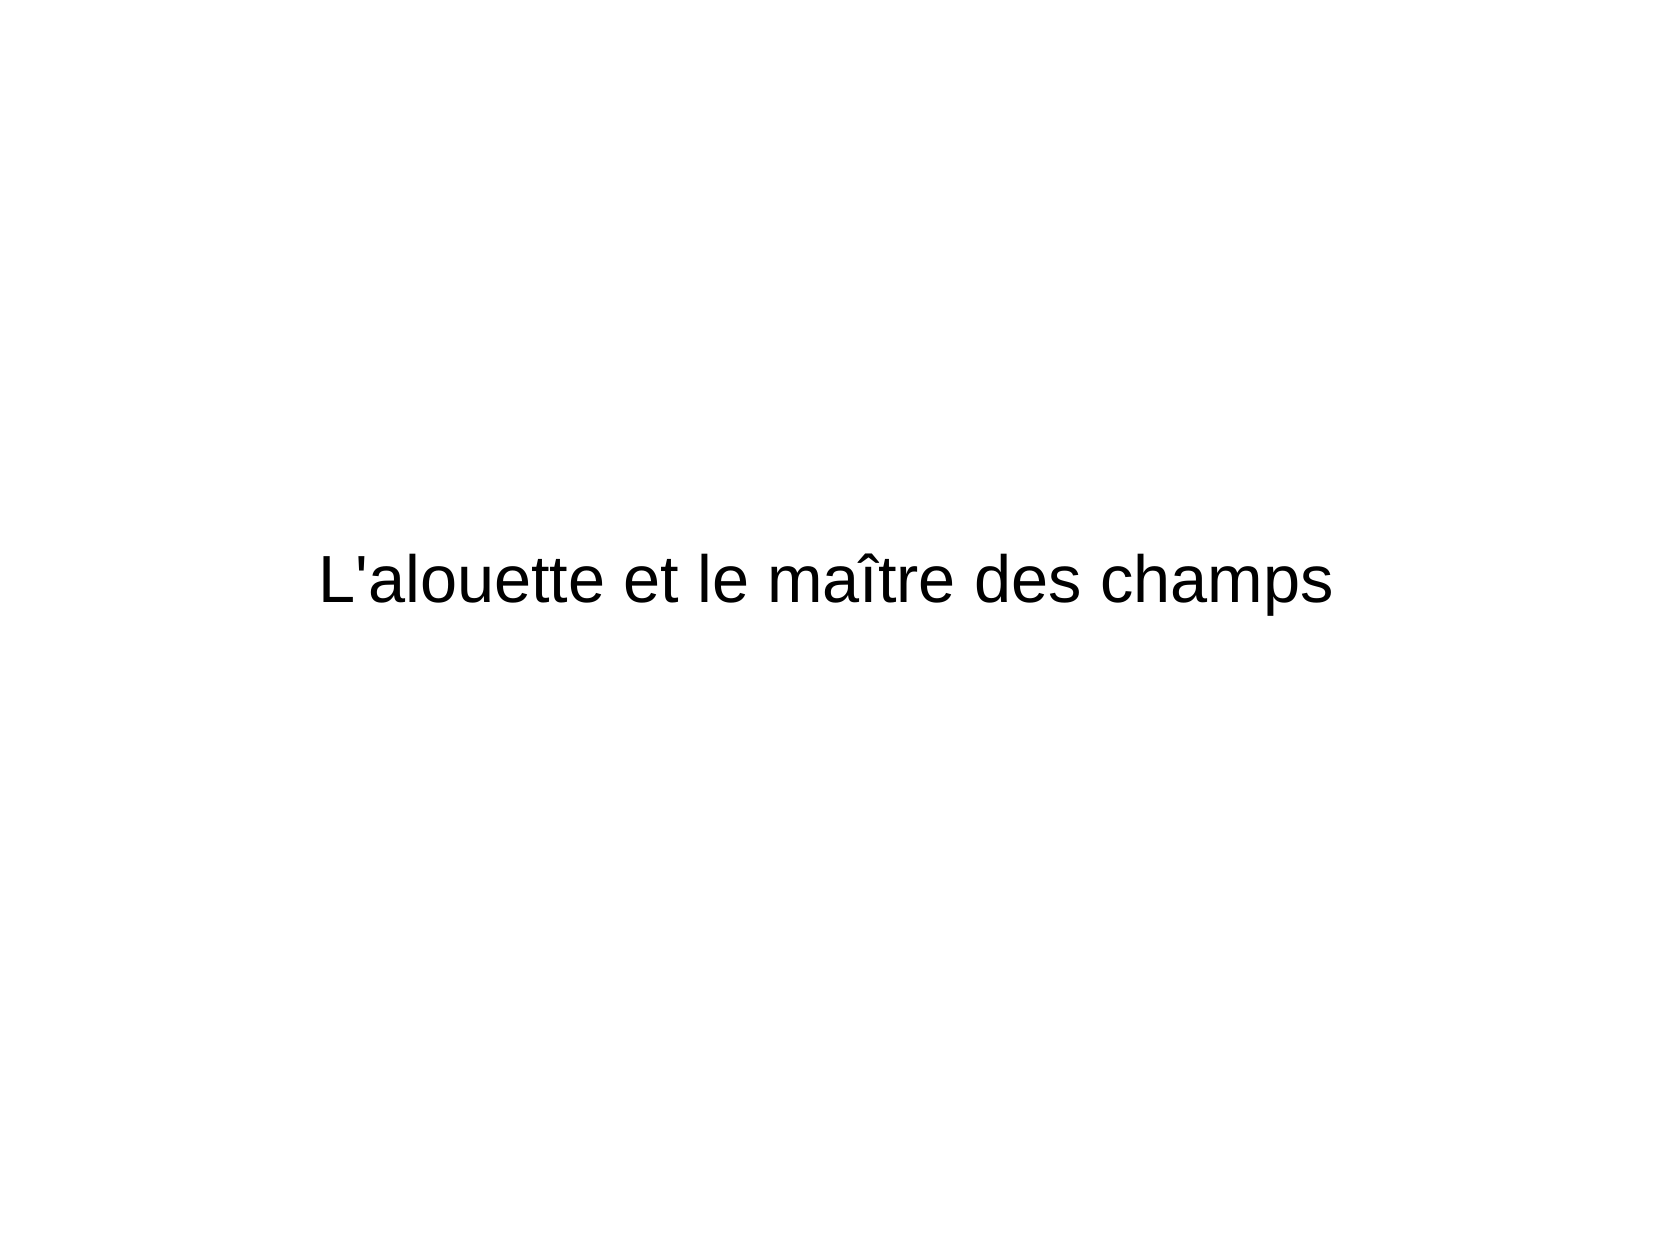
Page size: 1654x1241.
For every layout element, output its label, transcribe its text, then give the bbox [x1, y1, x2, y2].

subtitle L'alouette et le maître des champs [82, 56, 1571, 1102]
